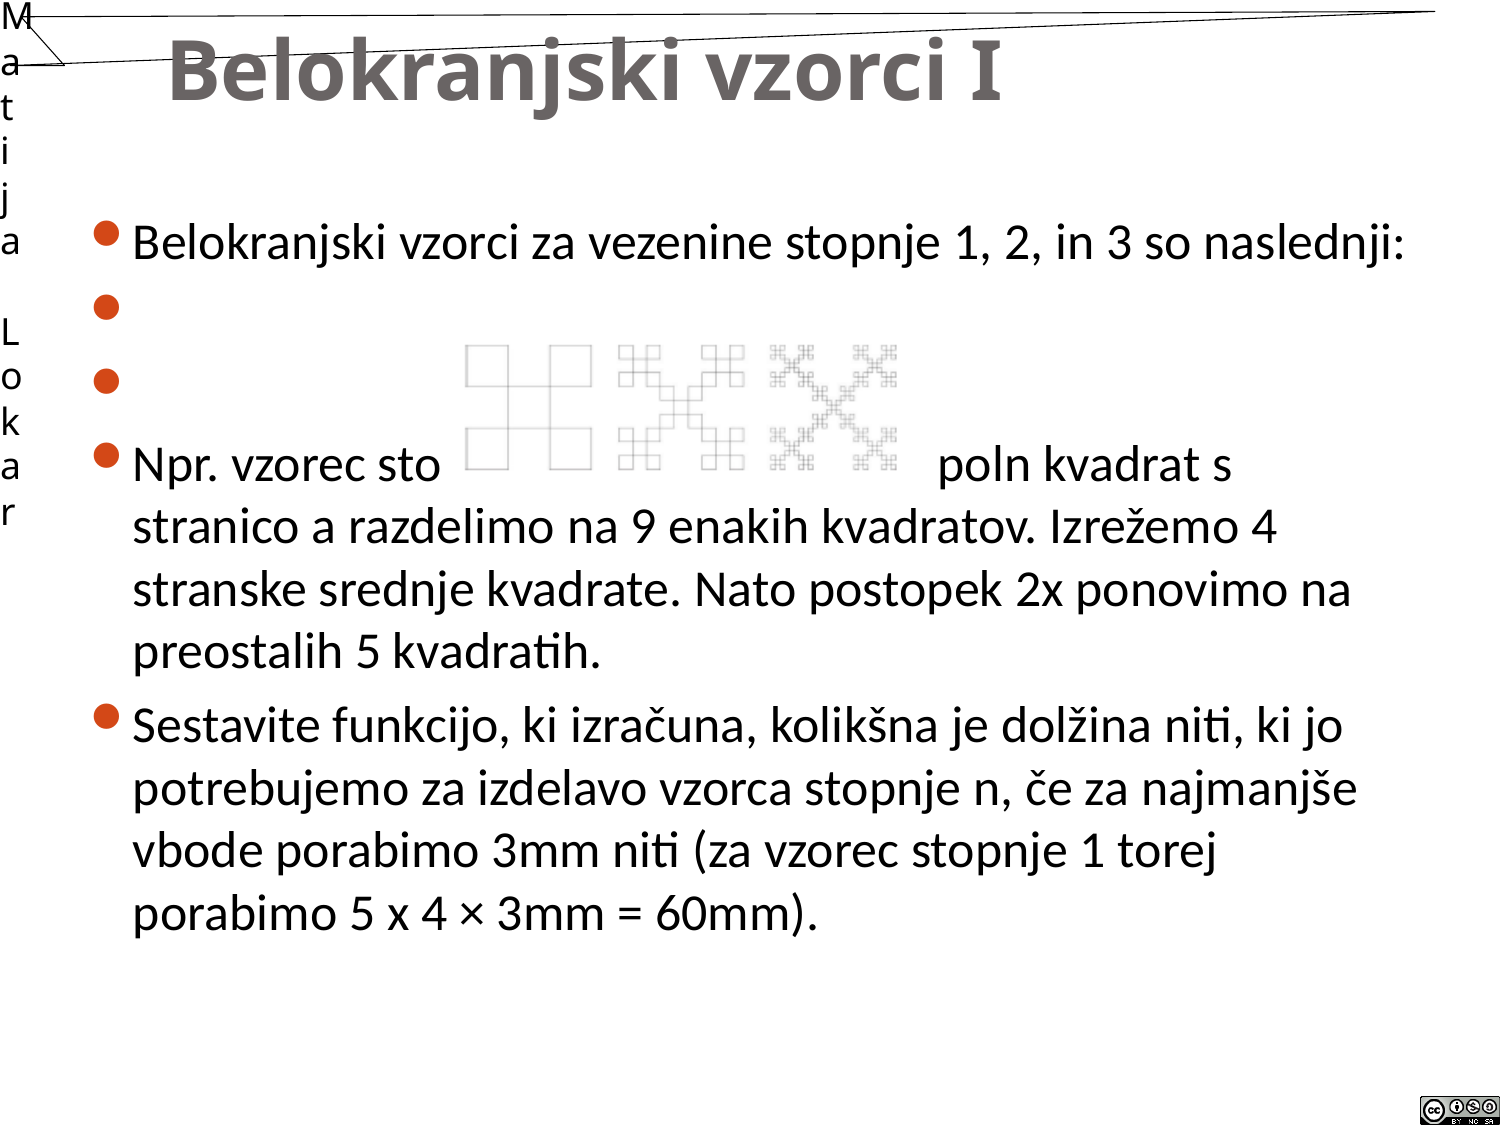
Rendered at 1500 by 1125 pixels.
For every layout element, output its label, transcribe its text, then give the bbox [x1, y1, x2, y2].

title Belokranjski vzorci I [150, 45, 1425, 200]
picture [445, 328, 925, 508]
list Belokranjski vzorci za vezenine stopnje 1, 2, in 3 so naslednji: Npr. vzorec stopnje 3 dobimo tako, da poln kvadrat s stranico a razdelimo na 9 enakih kvadratov. Izrežemo 4 stranske srednje kvadrate. Nato postopek 2x ponovimo na preostalih 5 kvadratih. Sestavite funkcijo, ki izračuna, kolikšna je dolžina niti, ki jo potrebujemo za izdelavo vzorca stopnje n, če za najmanjše vbode porabimo 3mm niti (za vzorec stopnje 1 torej porabimo 5 x 4 × 3mm = 60mm). [75, 200, 1425, 1010]
picture [1420, 1096, 1500, 1125]
